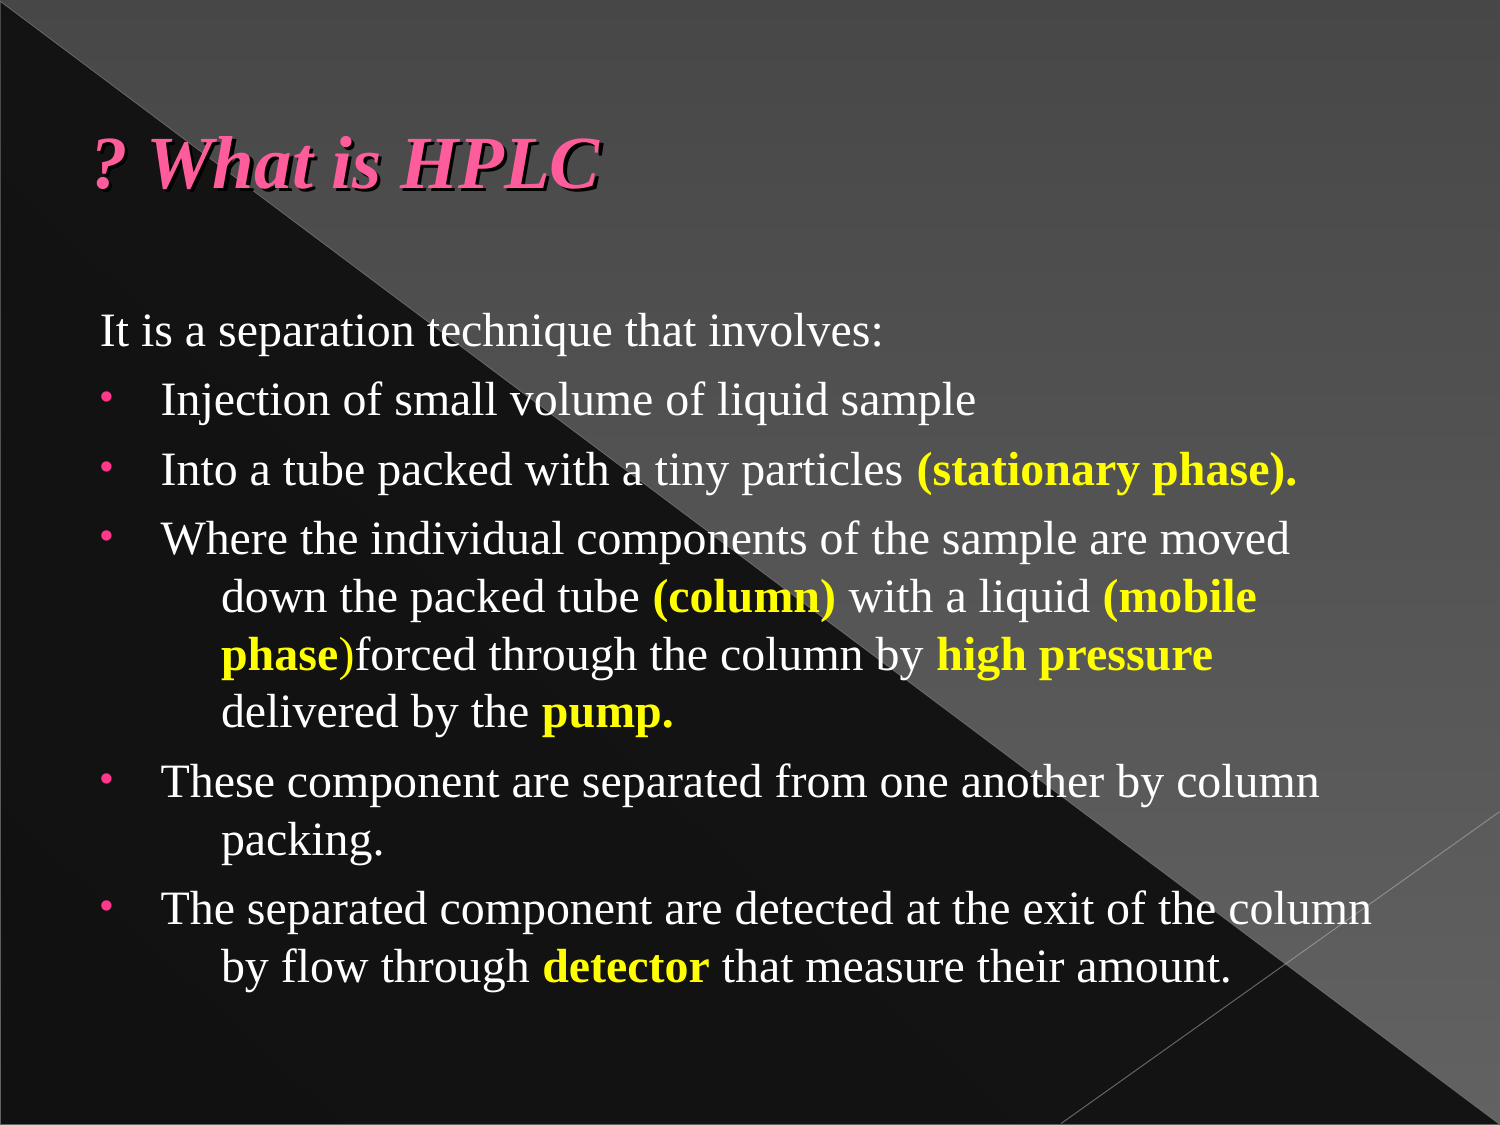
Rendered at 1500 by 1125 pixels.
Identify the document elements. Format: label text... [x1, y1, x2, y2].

title What is HPLC ? [75, 43, 1426, 274]
list It is a separation technique that involves: Injection of small volume of liquid sample Into a tube packed with a tiny particles (stationary phase). Where the individual components of the sample are moved down the packed tube (column) with a liquid (mobile phase)forced through the column by high pressure delivered by the pump. These component are separated from one another by column packing. The separated component are detected at the exit of the column by flow through detector that measure their amount. [64, 290, 1415, 1041]
